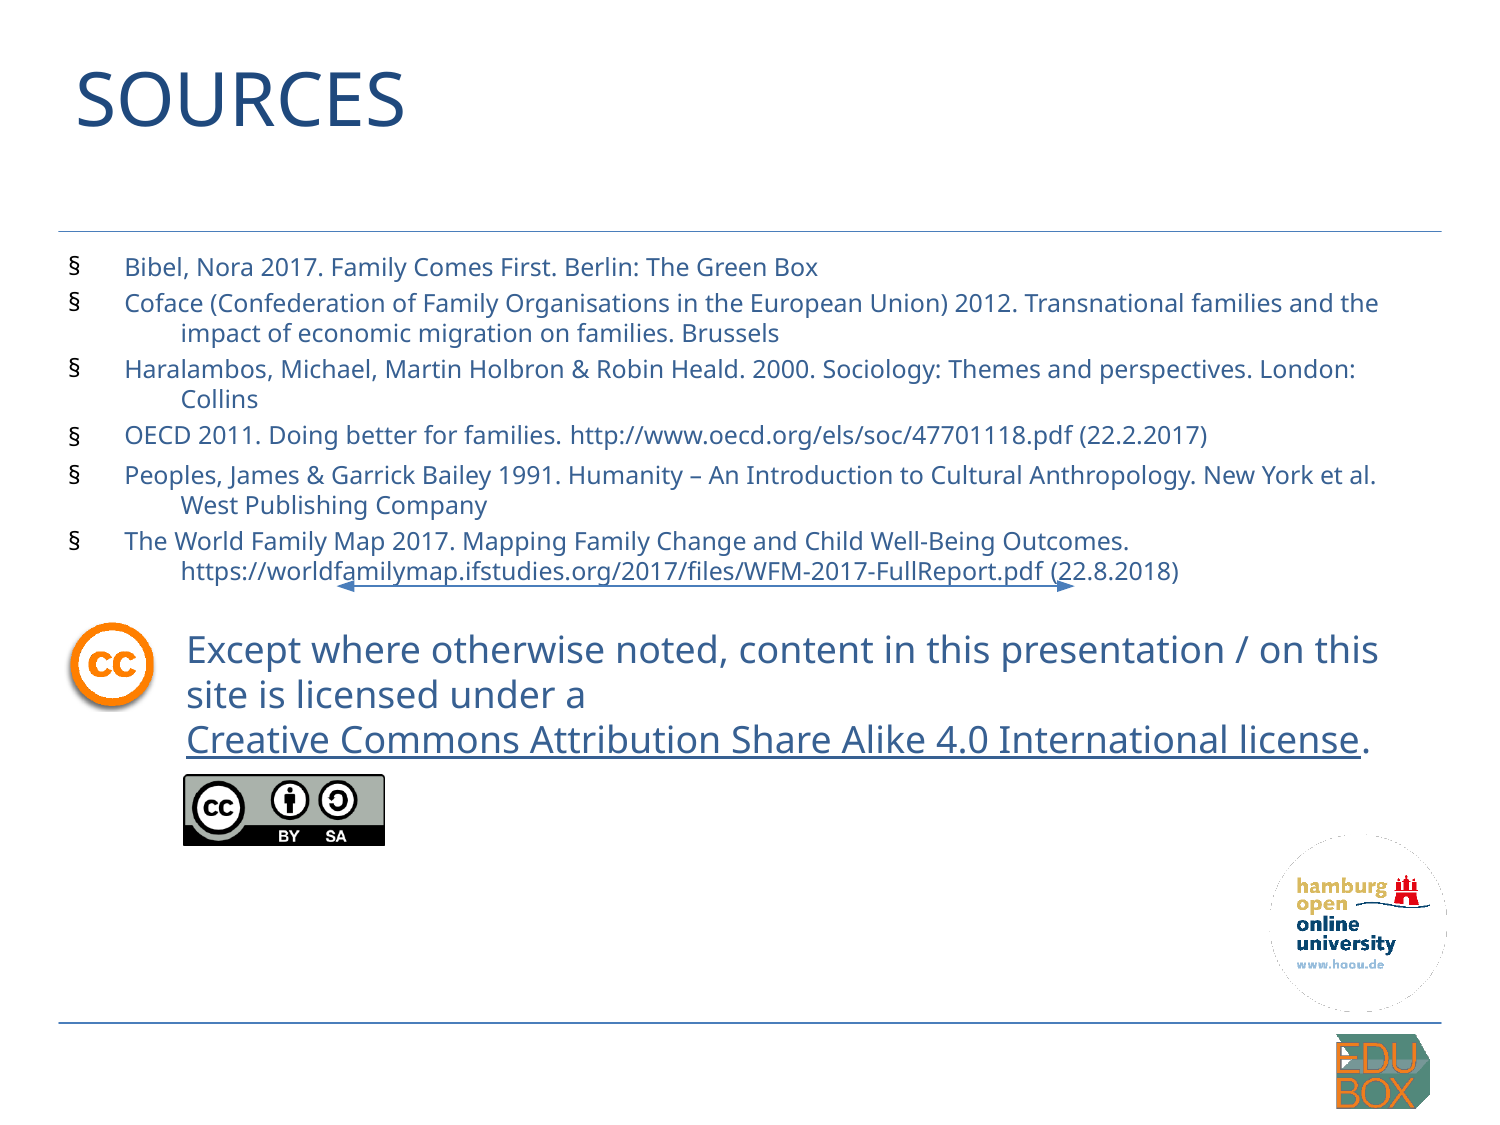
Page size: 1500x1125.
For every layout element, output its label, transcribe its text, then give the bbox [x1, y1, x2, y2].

text_box Except where otherwise noted, content in this presentation / on this site is licensed under a Creative Commons Attribution Share Alike 4.0 International license. [171, 618, 1447, 776]
picture [64, 616, 160, 712]
picture [1269, 834, 1447, 1012]
picture [183, 774, 385, 846]
list Bibel, Nora 2017. Family Comes First. Berlin: The Green Box Coface (Confederation of Family Organisations in the European Union) 2012. Transnational families and the impact of economic migration on families. Brussels Haralambos, Michael, Martin Holbron & Robin Heald. 2000. Sociology: Themes and perspectives. London: Collins OECD 2011. Doing better for families. http://www.oecd.org/els/soc/47701118.pdf (22.2.2017) Peoples, James & Garrick Bailey 1991. Humanity – An Introduction to Cultural Anthropology. New York et al. West Publishing Company The World Family Map 2017. Mapping Family Change and Child Well-Being Outcomes. https://worldfamilymap.ifstudies.org/2017/files/WFM-2017-FullReport.pdf (22.8.2018) [53, 243, 1426, 558]
text_box SOURCES [60, 41, 1360, 152]
picture [1328, 1028, 1437, 1114]
